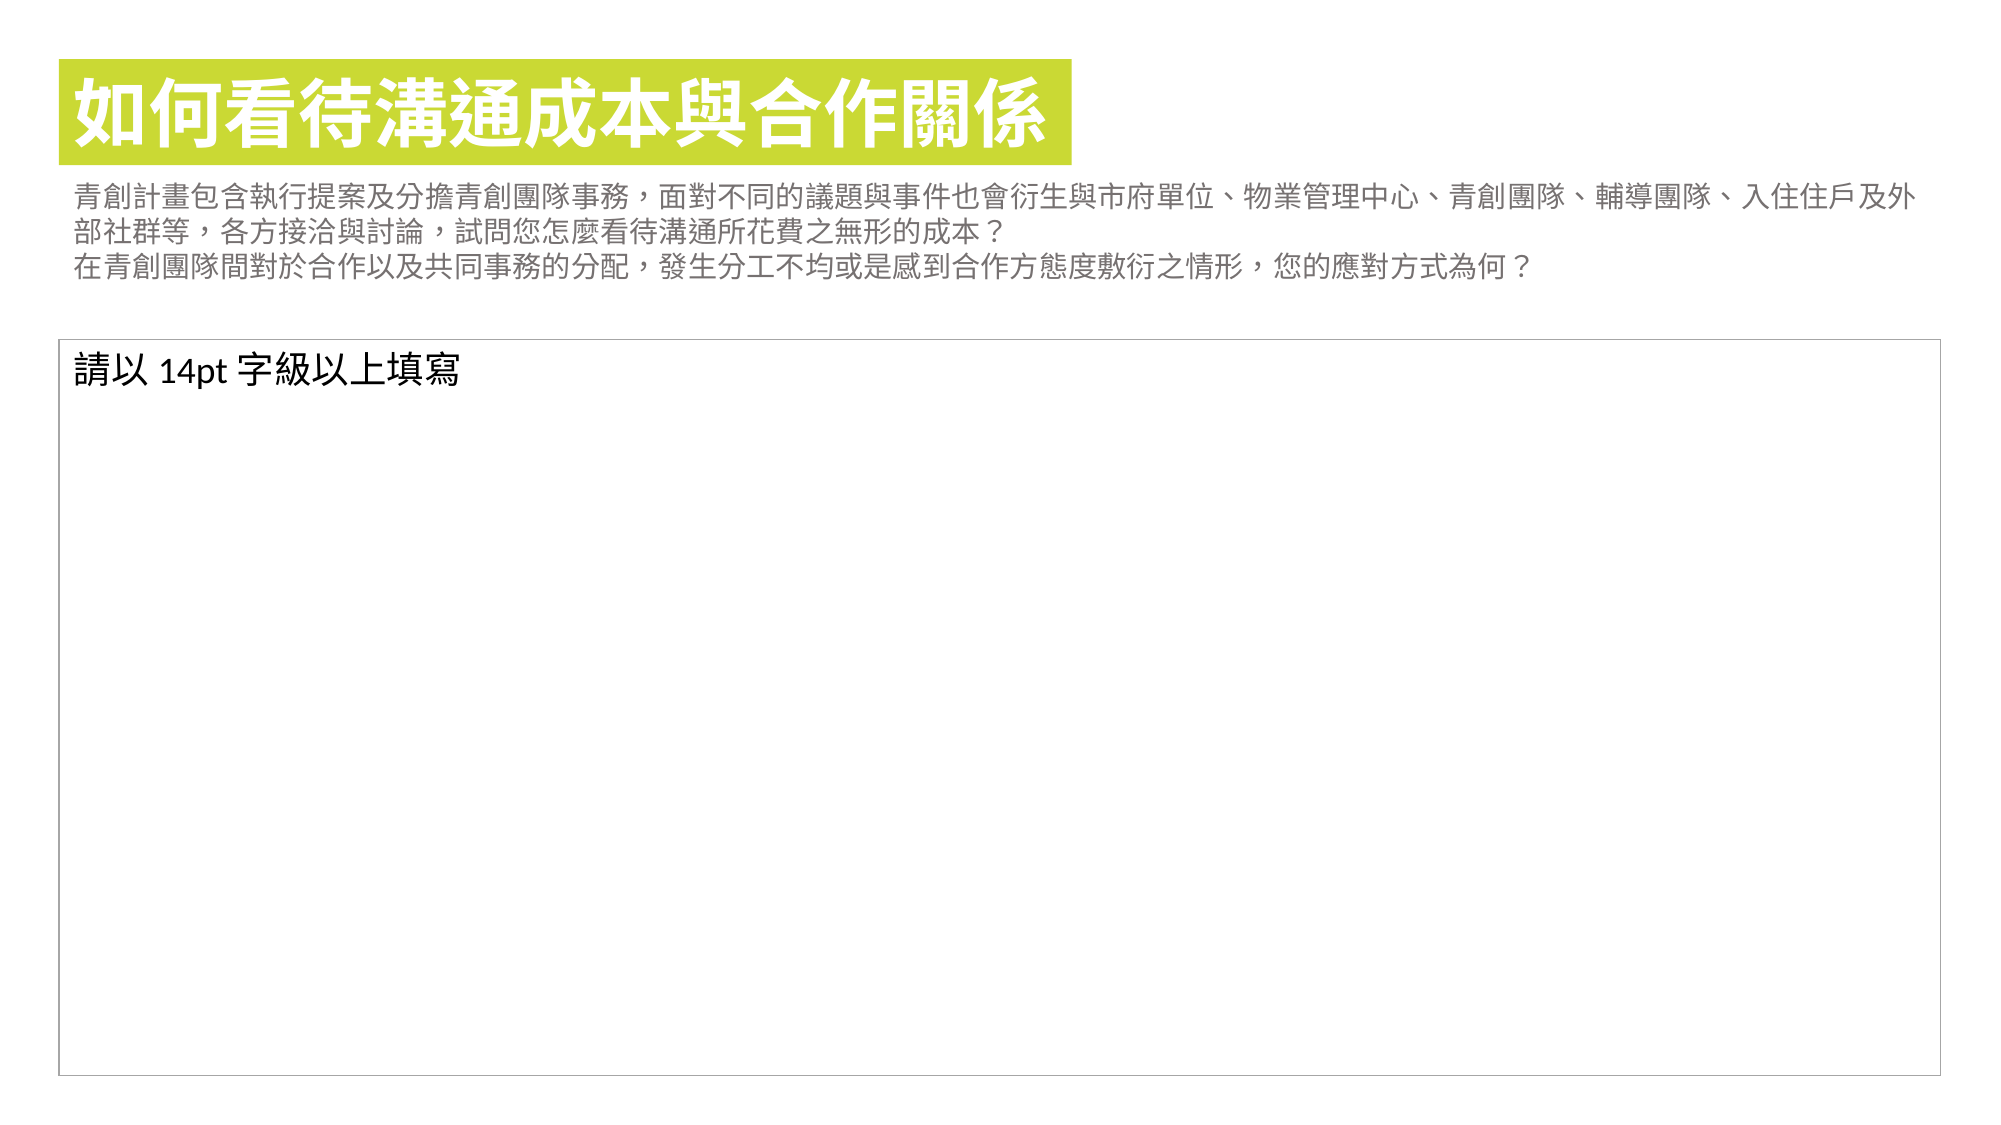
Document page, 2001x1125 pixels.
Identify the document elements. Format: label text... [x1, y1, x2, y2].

text_box 請以14pt字級以上填寫 [58, 339, 1941, 1076]
text_box 如何看待溝通成本與合作關係 [58, 59, 1072, 166]
text_box 青創計畫包含執行提案及分擔青創團隊事務，面對不同的議題與事件也會衍生與市府單位、物業管理中心、青創團隊、輔導團隊、入住住戶及外部社群等，各方接洽與討論，試問您怎麼看待溝通所花費之無形的成本？ 在青創團隊間對於合作以及共同事務的分配，發生分工不均或是感到合作方態度敷衍之情形，您的應對方式為何？ [58, 171, 1949, 293]
